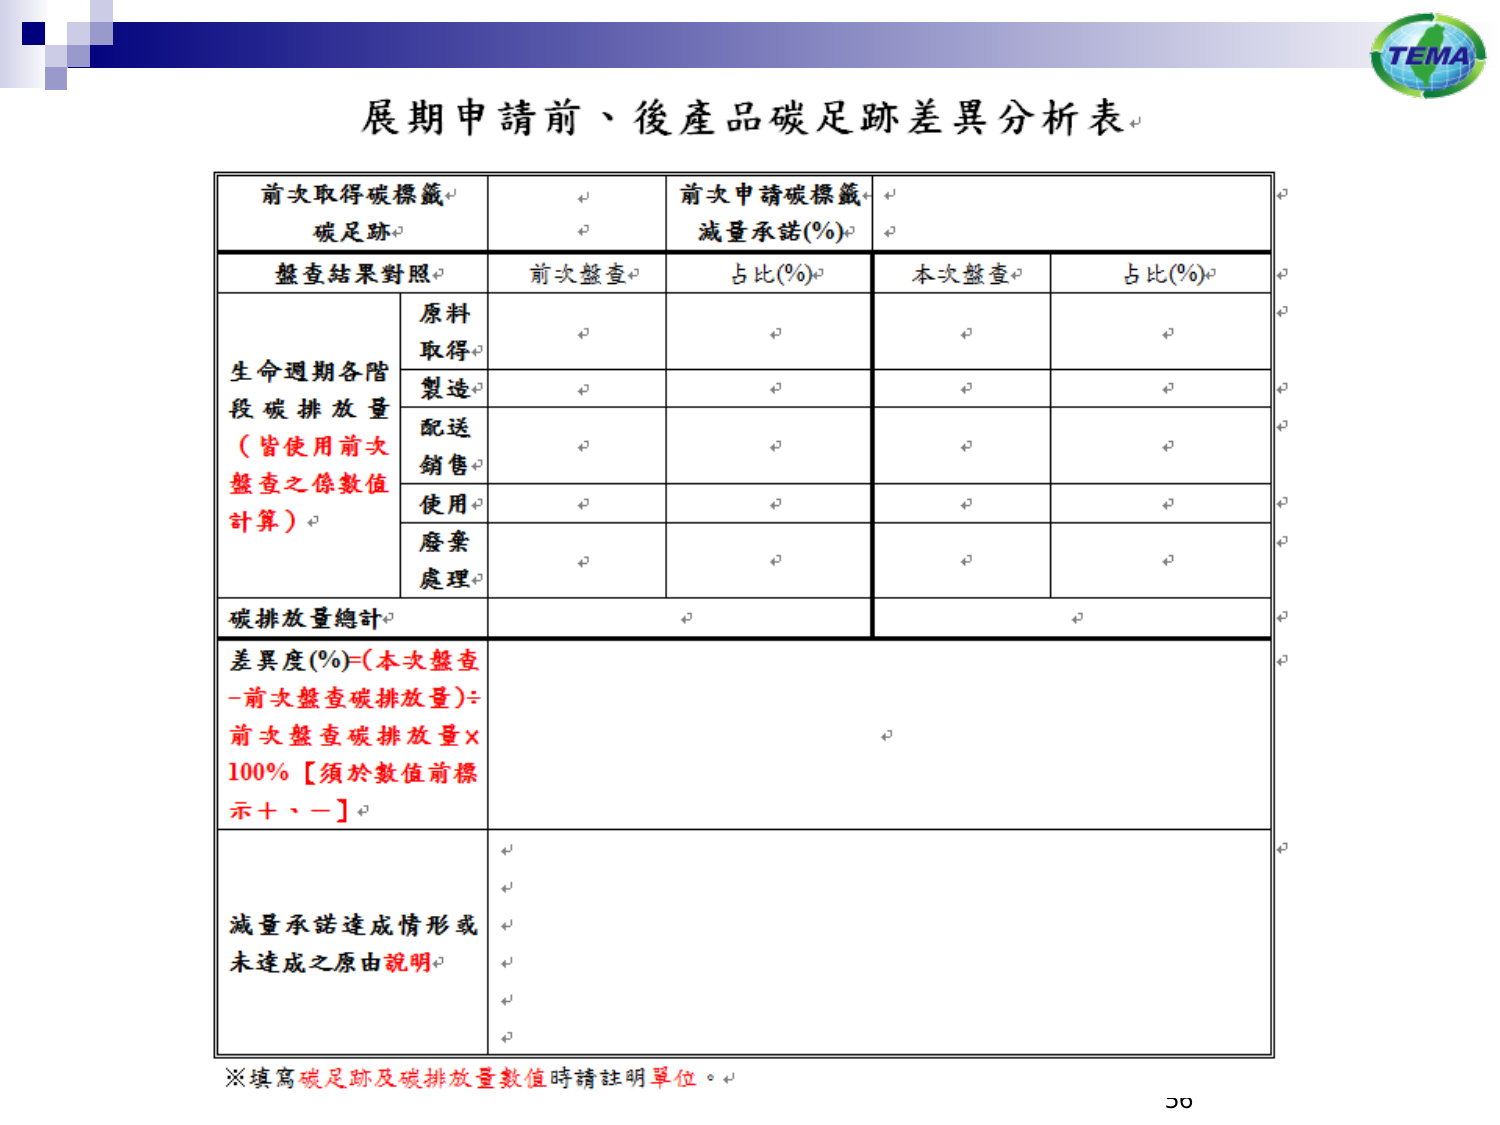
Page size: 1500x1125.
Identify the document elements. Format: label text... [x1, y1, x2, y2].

text_box 55 [1149, 1050, 1500, 1125]
picture [206, 90, 1294, 1098]
